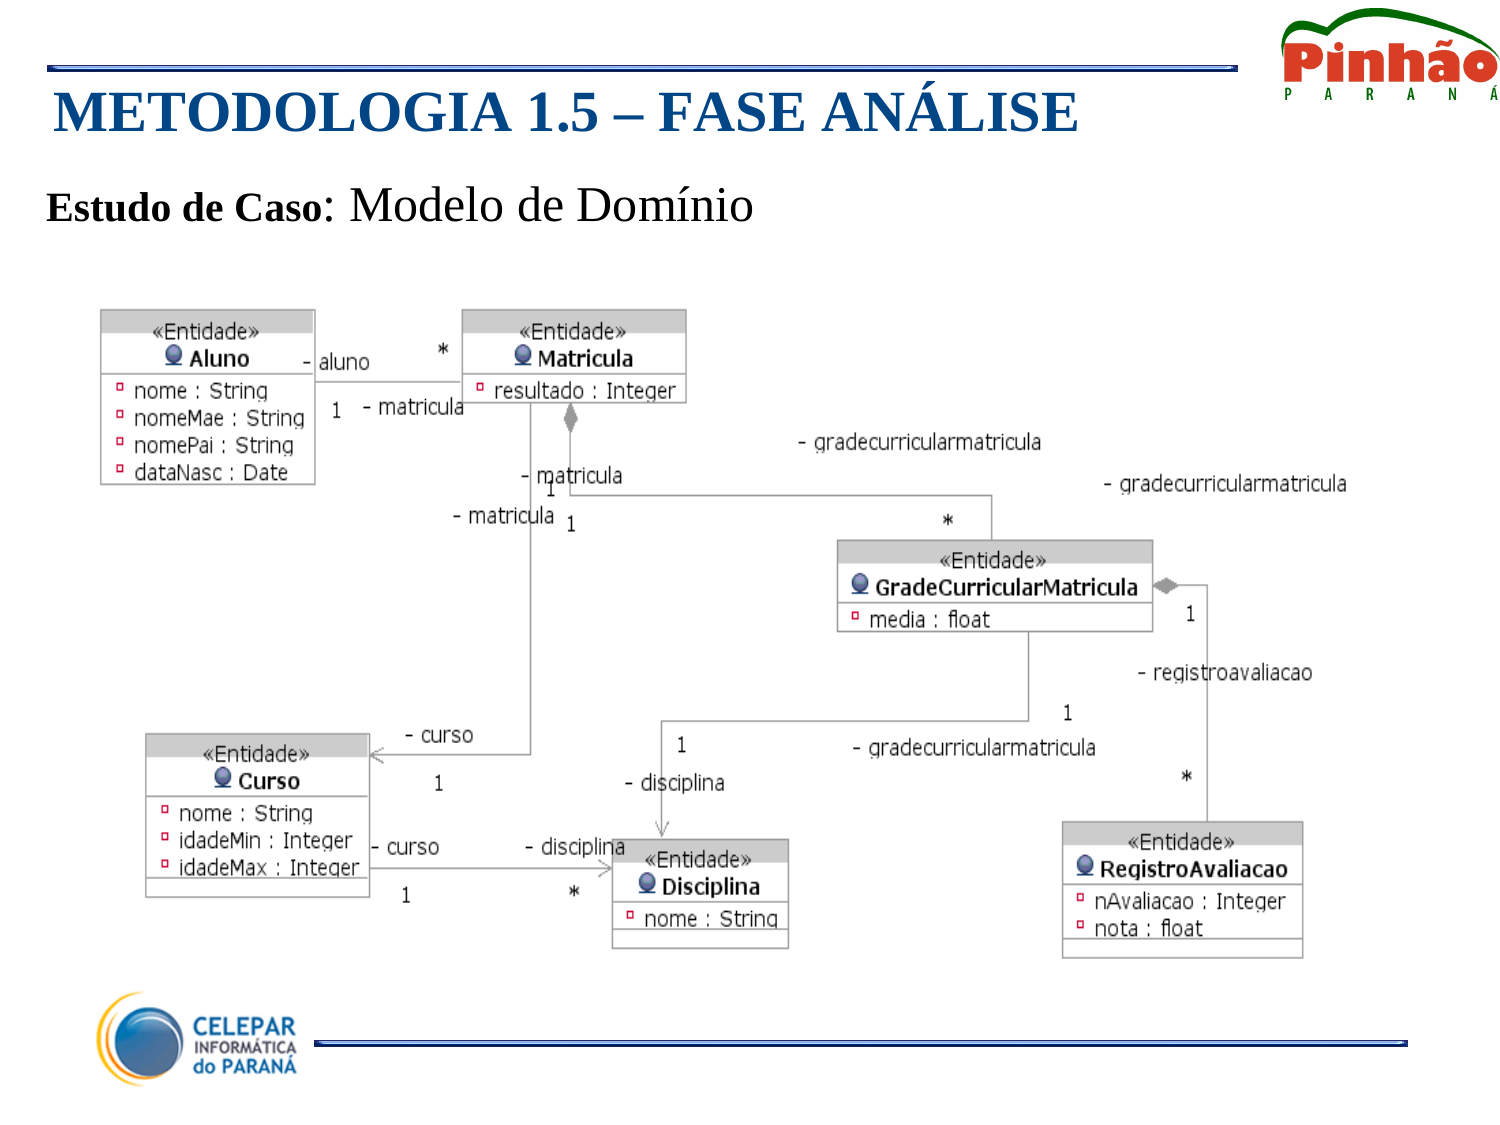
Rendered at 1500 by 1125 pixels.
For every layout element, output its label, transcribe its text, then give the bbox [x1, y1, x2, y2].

text_box Estudo de Caso: Modelo de Domínio [46, 177, 1123, 236]
text_box METODOLOGIA 1.5 – FASE ANÁLISE [53, 79, 1081, 156]
picture [95, 989, 303, 1091]
picture [1281, 8, 1500, 100]
picture [88, 295, 1380, 975]
